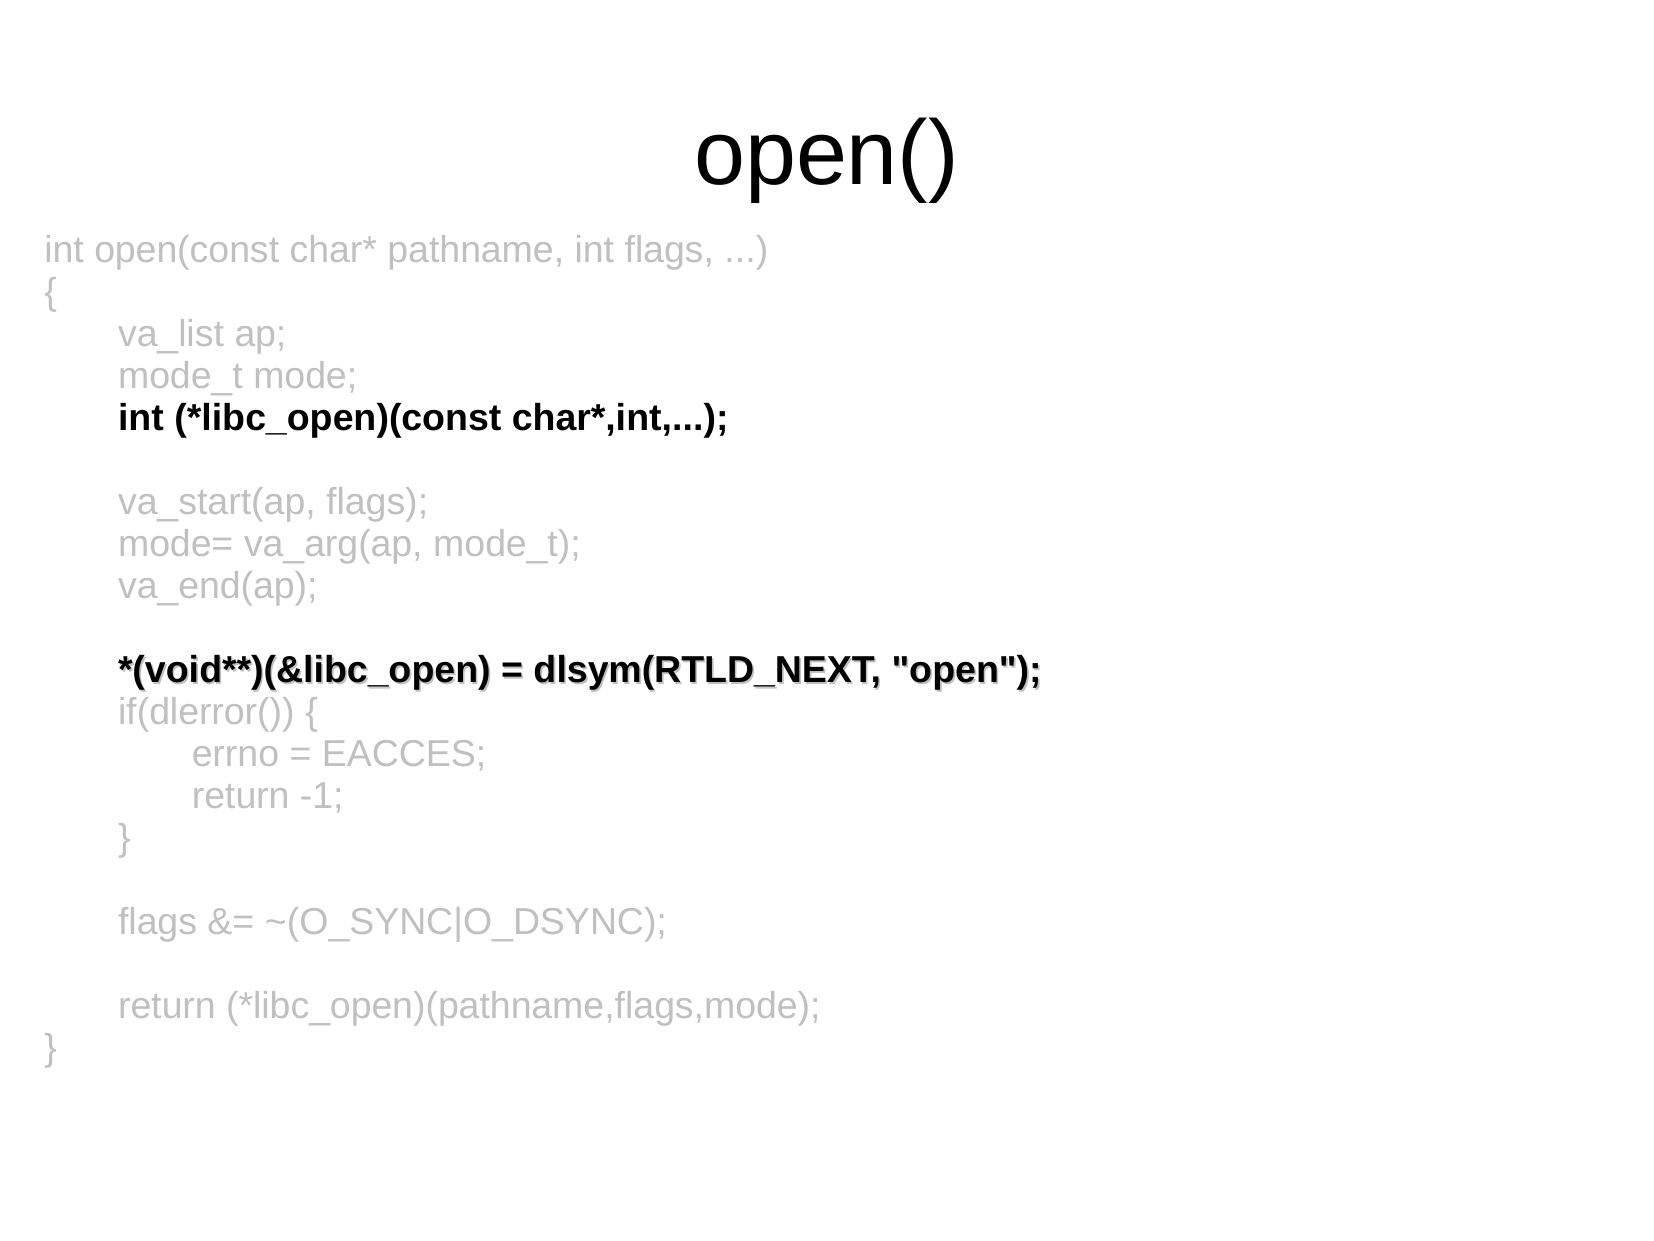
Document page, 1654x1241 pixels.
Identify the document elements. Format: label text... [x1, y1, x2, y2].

title open() [82, 56, 1571, 221]
text_box int open(const char* pathname, int flags, ...) { va_list ap; mode_t mode; int (*libc_open)(const char*,int,...); va_start(ap, flags); mode= va_arg(ap, mode_t); va_end(ap); *(void**)(&libc_open) = dlsym(RTLD_NEXT, "open"); if(dlerror()) { errno = EACCES; return -1; } flags &= ~(O_SYNC|O_DSYNC); return (*libc_open)(pathname,flags,mode); } [29, 221, 1625, 1152]
